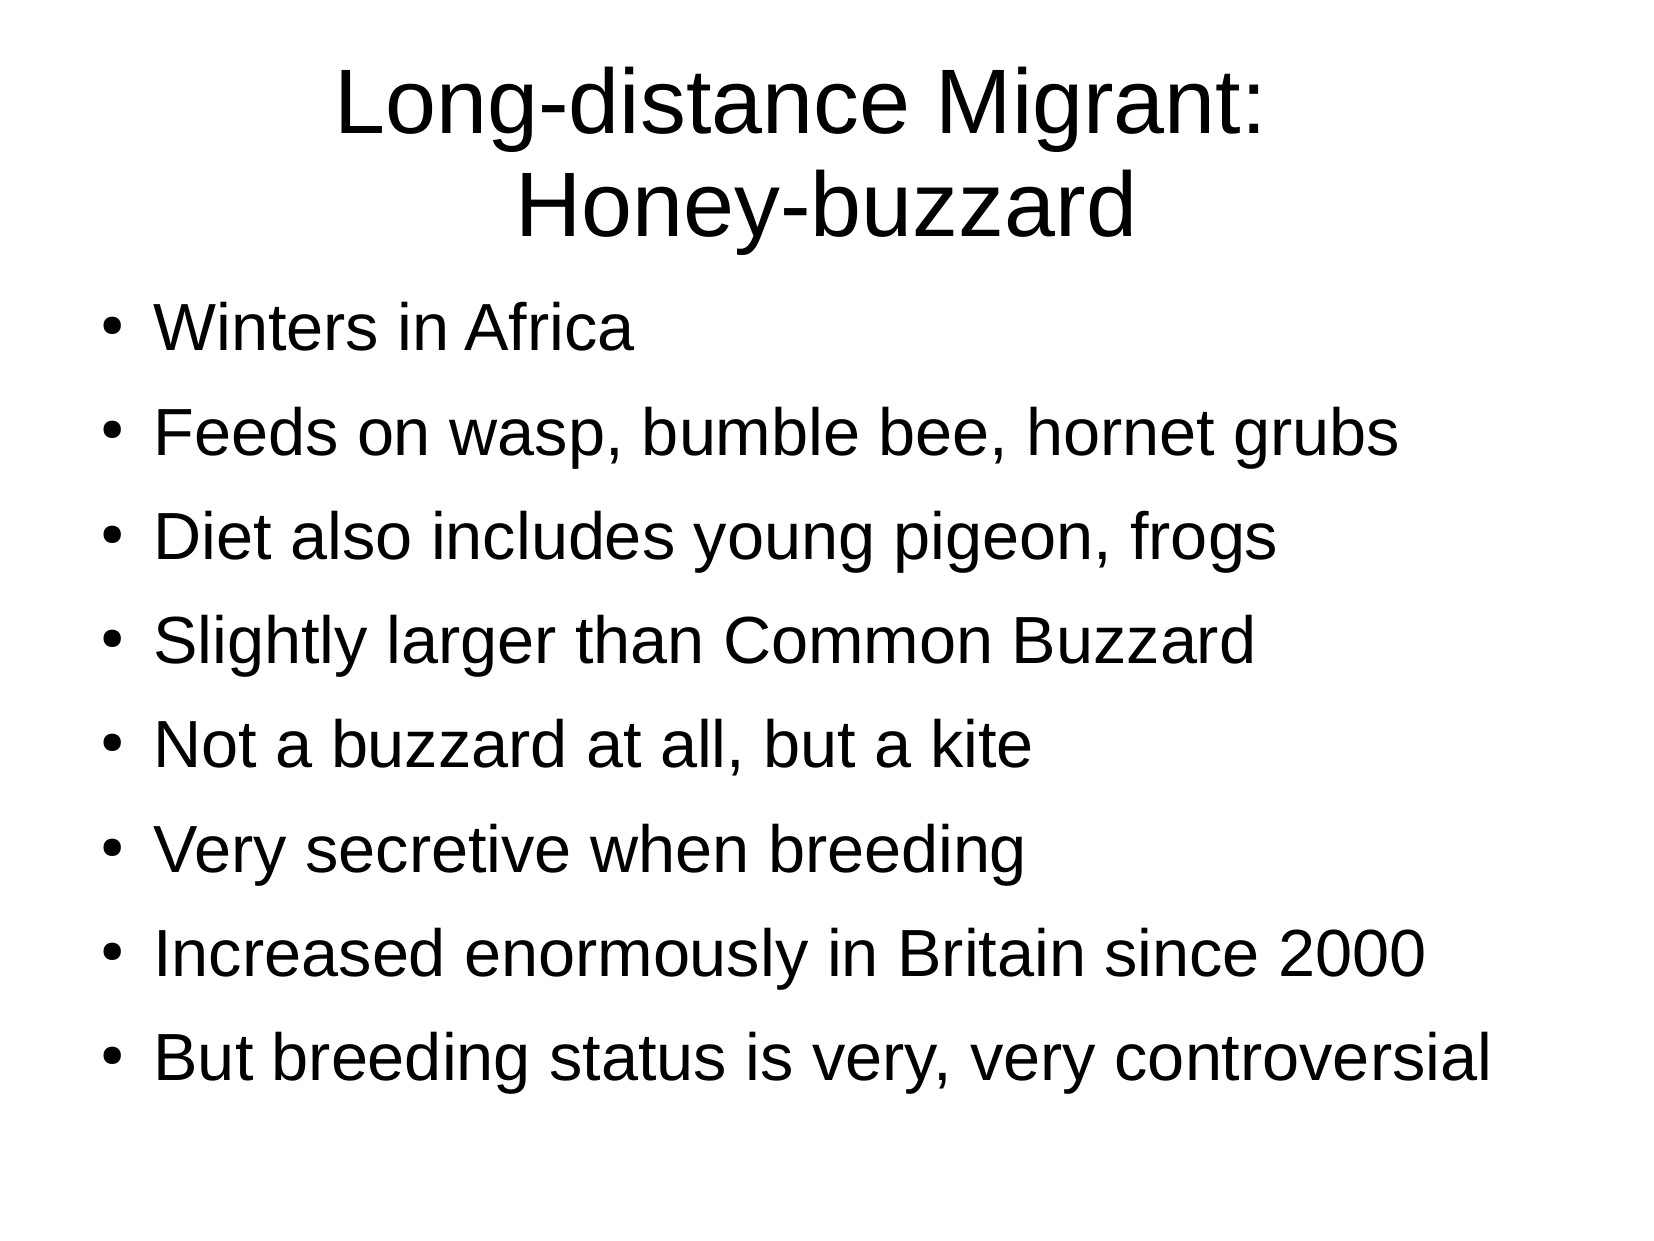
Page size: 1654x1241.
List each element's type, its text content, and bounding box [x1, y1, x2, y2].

list Winters in Africa Feeds on wasp, bumble bee, hornet grubs Diet also includes young pigeon, frogs Slightly larger than Common Buzzard Not a buzzard at all, but a kite Very secretive when breeding Increased enormously in Britain since 2000 But breeding status is very, very controversial [82, 290, 1571, 1096]
title Long-distance Migrant: Honey-buzzard [82, 49, 1571, 257]
